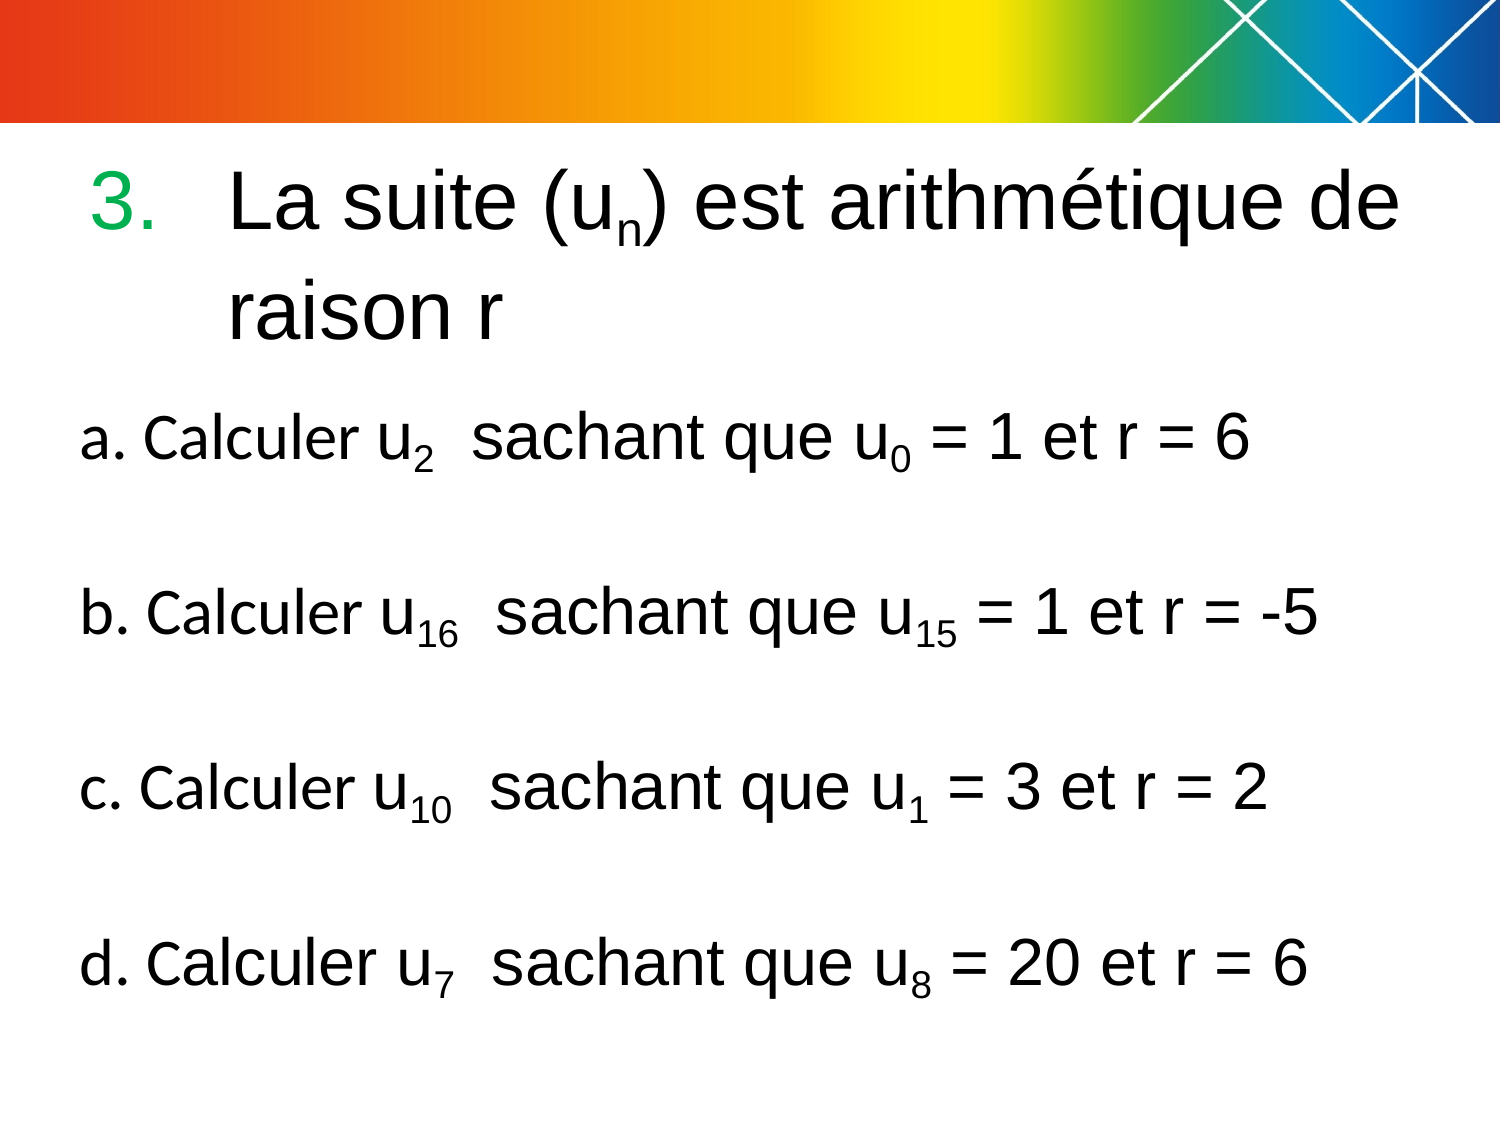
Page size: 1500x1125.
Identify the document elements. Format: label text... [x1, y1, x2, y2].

text_box a. Calculer u2 sachant que u0 = 1 et r = 6 b. Calculer u16 sachant que u15 = 1 et r = -5 c. Calculer u10 sachant que u1 = 3 et r = 2 d. Calculer u7 sachant que u8 = 20 et r = 6 [64, 385, 1448, 1125]
text_box La suite (un) est arithmétique de raison r [74, 163, 1500, 338]
picture [0, 0, 1358, 123]
picture [1340, 0, 1500, 123]
